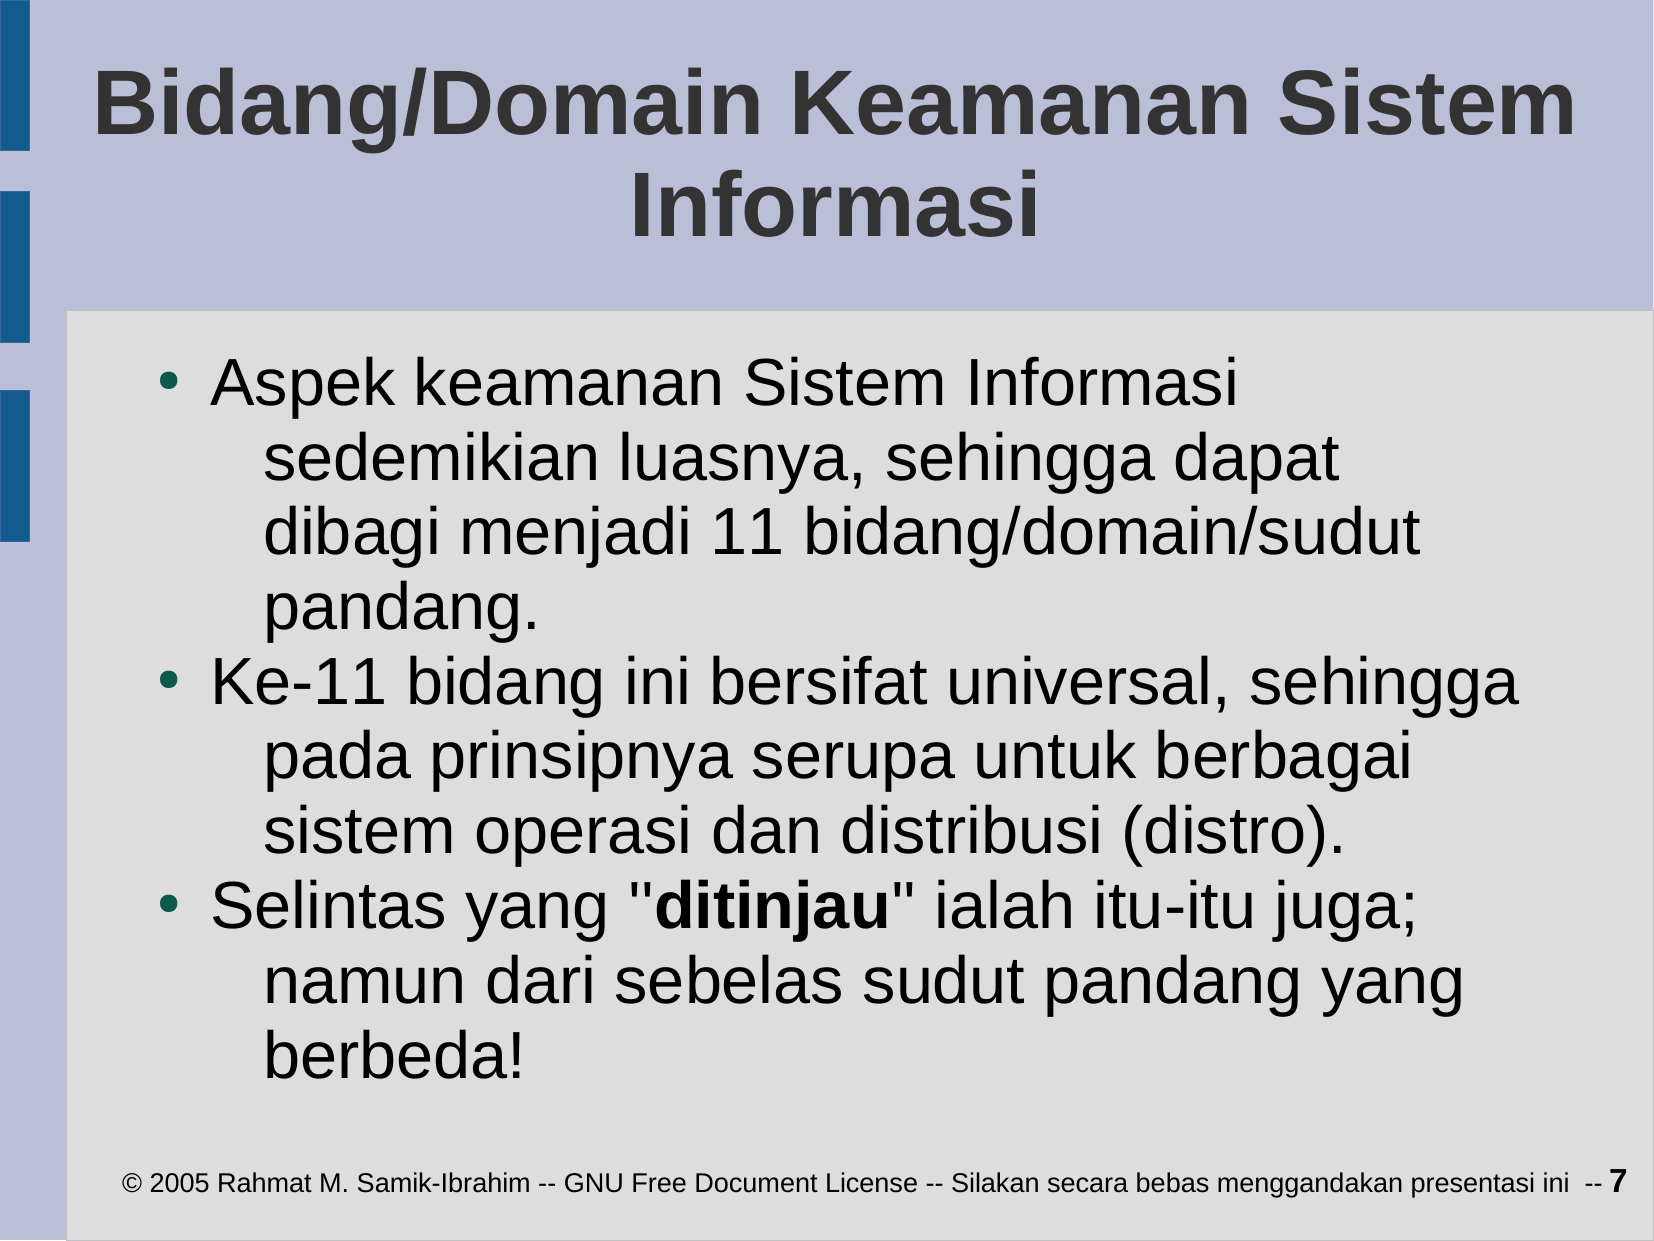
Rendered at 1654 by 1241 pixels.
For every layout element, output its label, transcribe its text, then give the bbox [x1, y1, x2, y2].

list Aspek keamanan Sistem Informasi sedemikian luasnya, sehingga dapat dibagi menjadi 11 bidang/domain/sudut pandang. Ke-11 bidang ini bersifat universal, sehingga pada prinsipnya serupa untuk berbagai sistem operasi dan distribusi (distro). Selintas yang ''ditinjau'' ialah itu-itu juga; namun dari sebelas sudut pandang yang berbeda! [121, 344, 1534, 1127]
title Bidang/Domain Keamanan Sistem Informasi [32, 50, 1640, 258]
